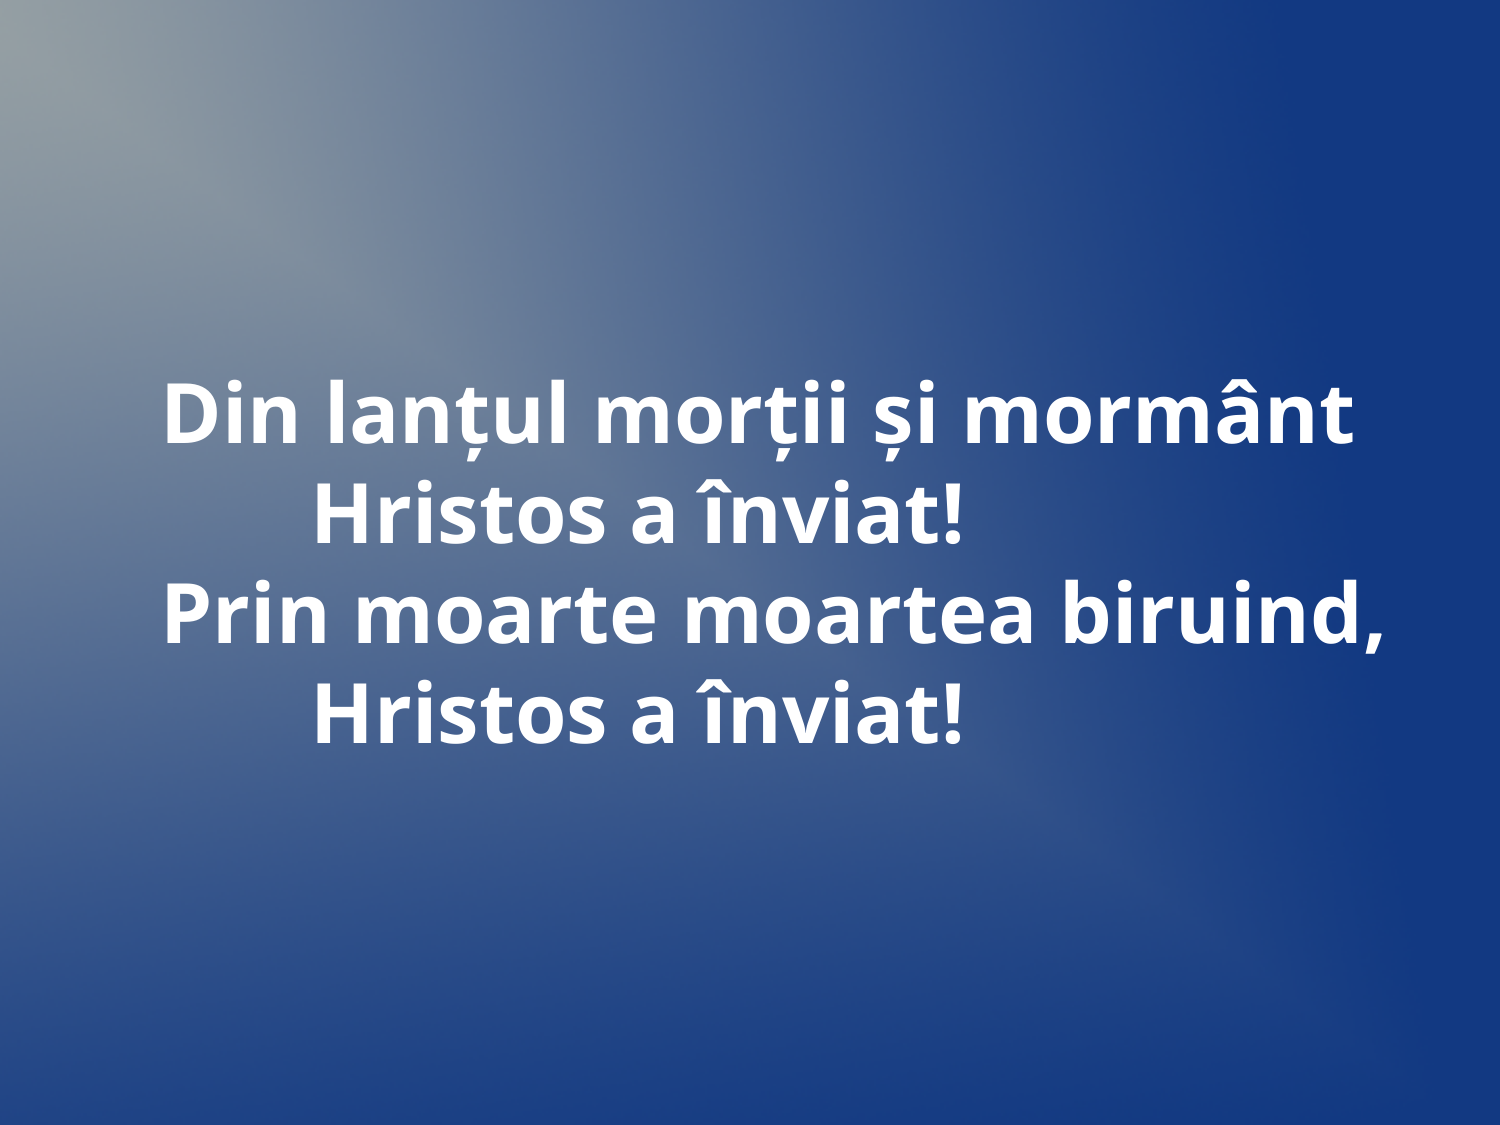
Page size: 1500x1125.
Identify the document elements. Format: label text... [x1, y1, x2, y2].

picture [0, 0, 1500, 1125]
text_box Din lanţul morţii şi mormânt Hristos a înviat! Prin moarte moartea biruind, Hristos a înviat! [146, 352, 1403, 768]
